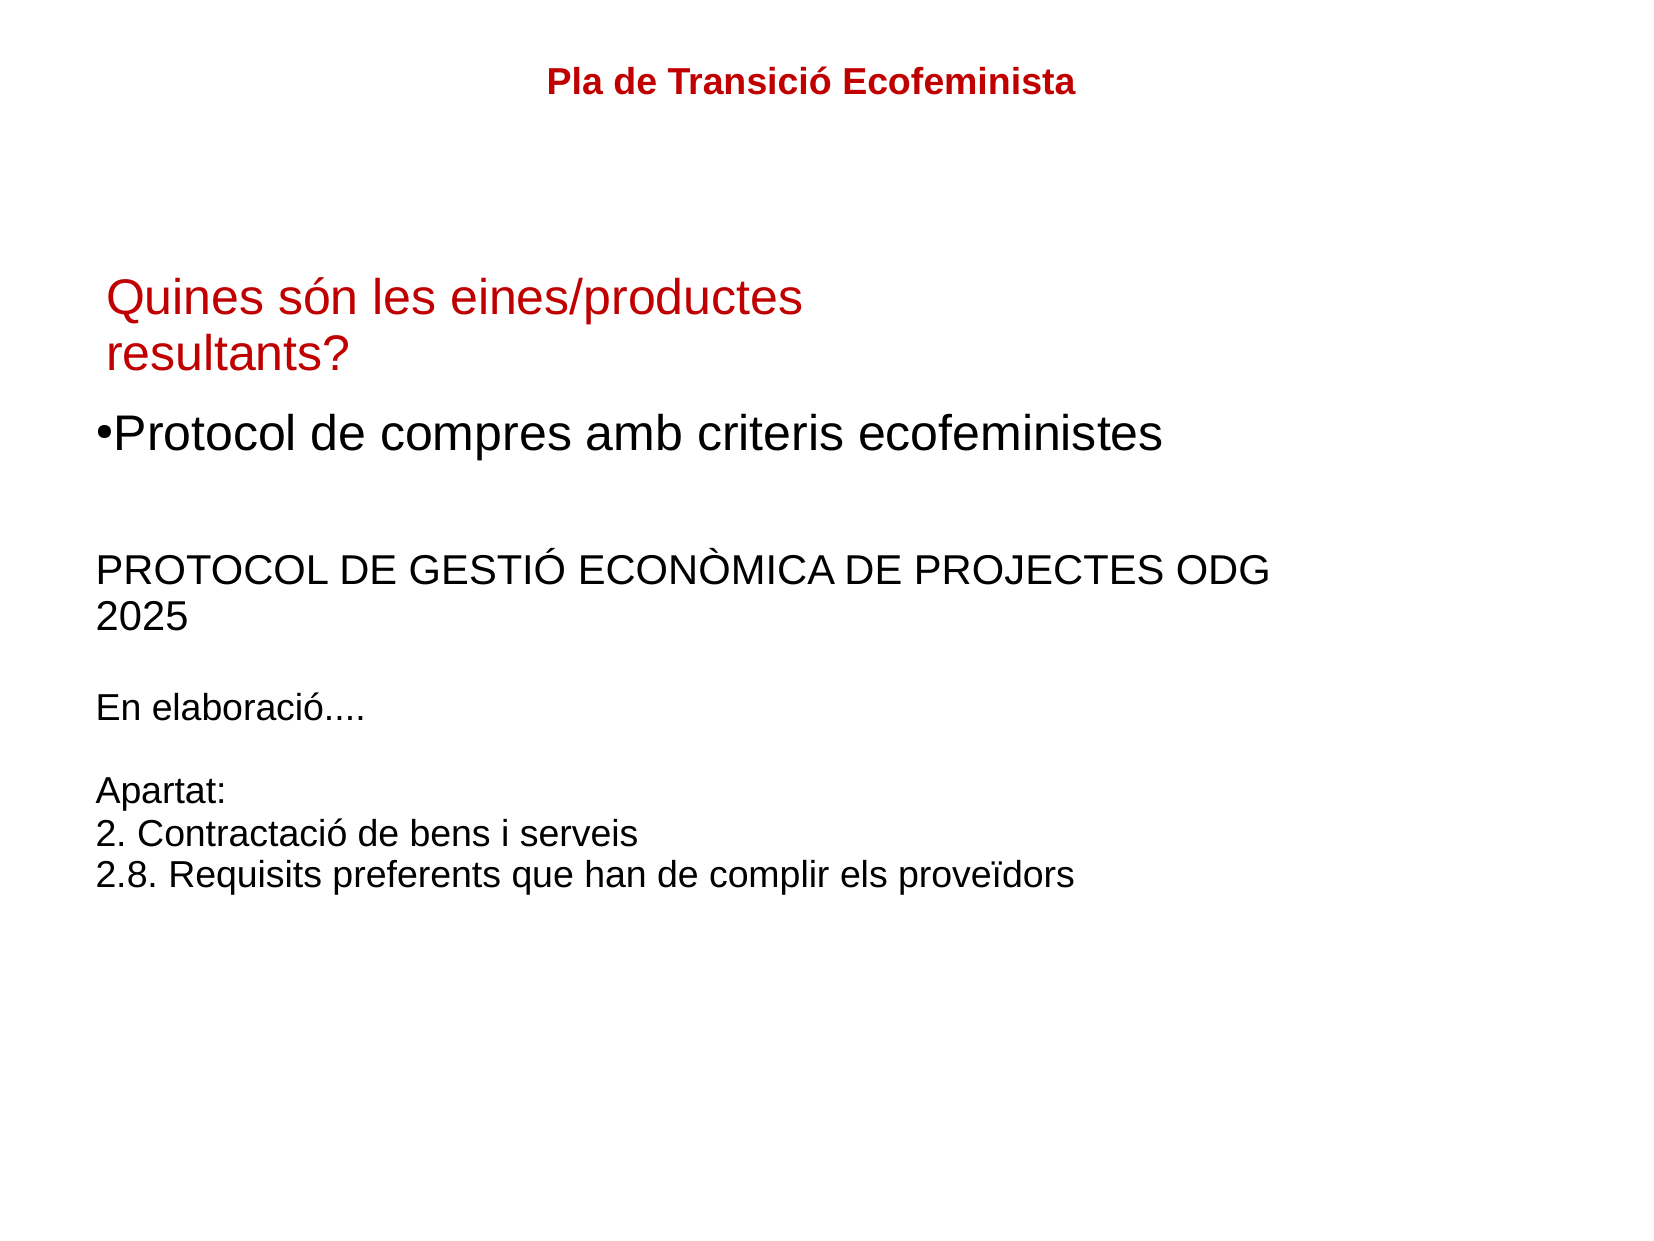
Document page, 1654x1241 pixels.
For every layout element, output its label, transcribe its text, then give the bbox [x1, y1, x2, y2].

text_box Pla de Transició Ecofeminista [332, 55, 1291, 253]
text_box Quines són les eines/productes resultants? [91, 261, 1004, 370]
text_box Protocol de compres amb criteris ecofeministes PROTOCOL DE GESTIÓ ECONÒMICA DE PROJECTES ODG 2025 En elaboració.... Apartat: 2. Contractació de bens i serveis 2.8. Requisits preferents que han de complir els proveïdors [80, 398, 1335, 1127]
